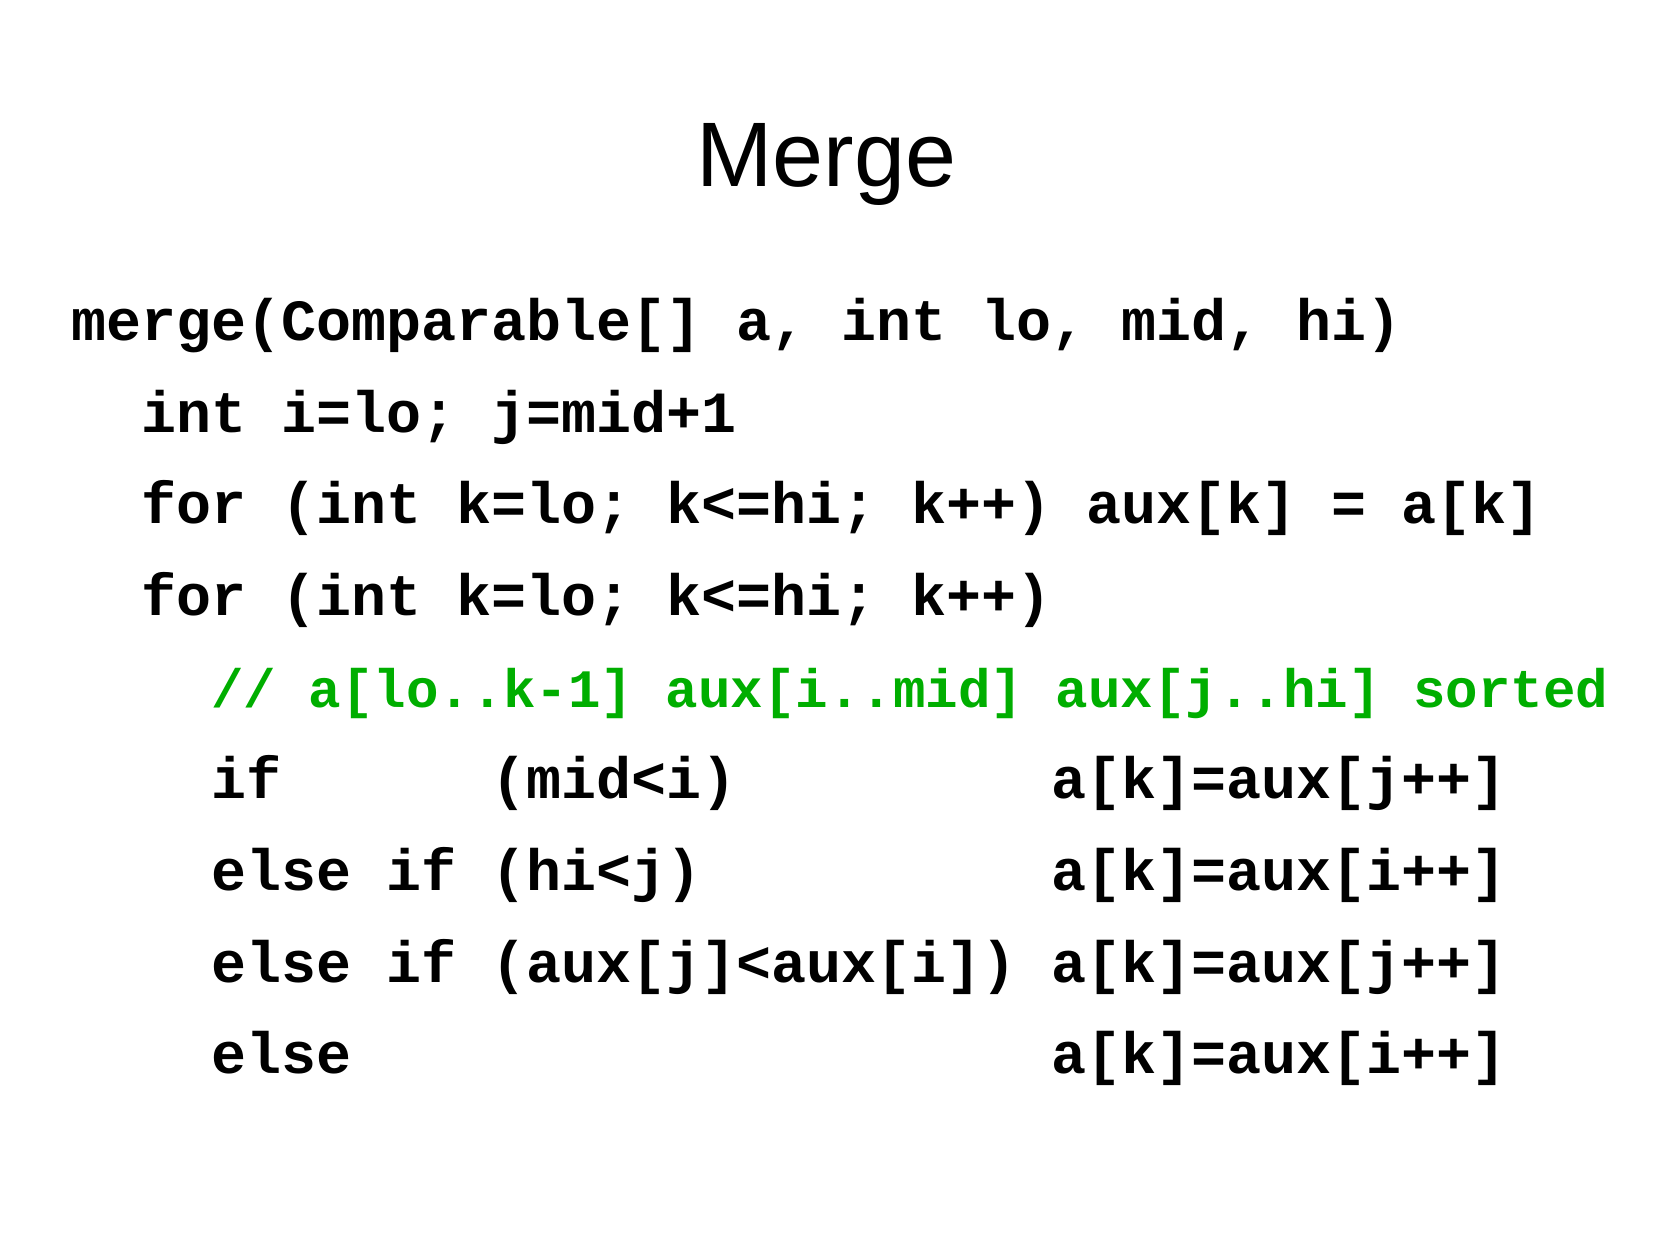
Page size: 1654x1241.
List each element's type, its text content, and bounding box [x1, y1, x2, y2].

list merge(Comparable[] a, int lo, mid, hi) int i=lo; j=mid+1 for (int k=lo; k<=hi; k++) aux[k] = a[k] for (int k=lo; k<=hi; k++) // a[lo..k-1] aux[i..mid] aux[j..hi] sorted if (mid<i) a[k]=aux[j++] else if (hi<j) a[k]=aux[i++] else if (aux[j]<aux[i]) a[k]=aux[j++] else a[k]=aux[i++] [70, 284, 1654, 1103]
title Merge [82, 49, 1571, 257]
